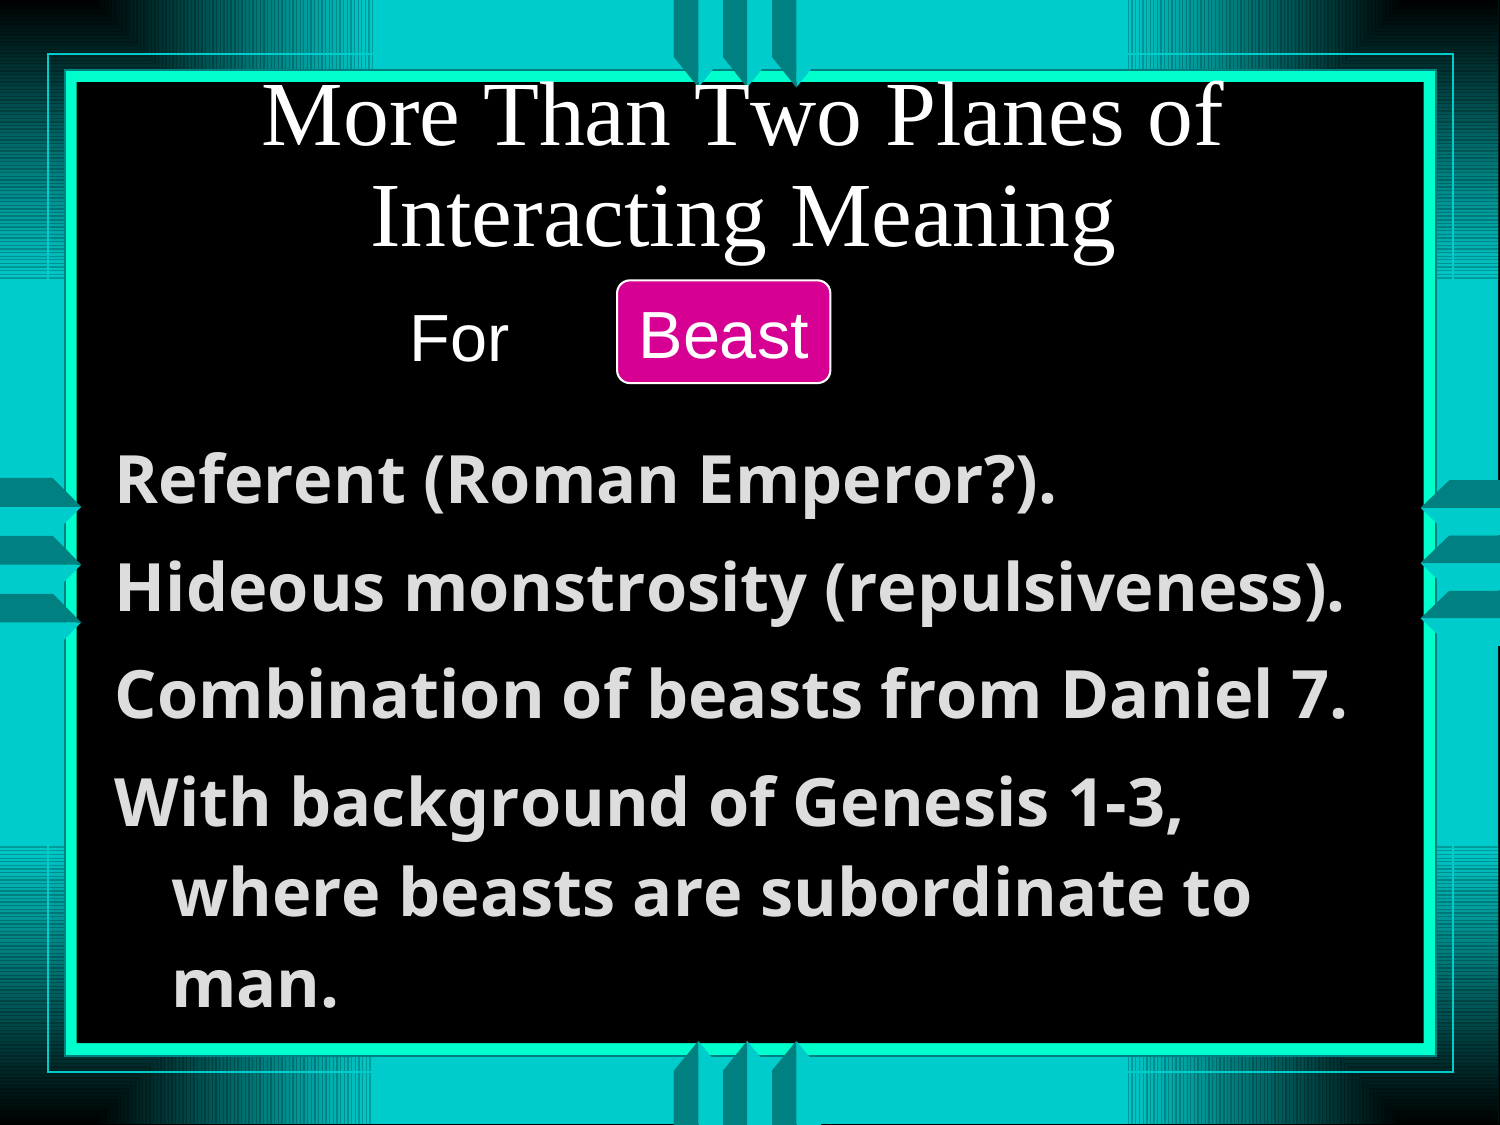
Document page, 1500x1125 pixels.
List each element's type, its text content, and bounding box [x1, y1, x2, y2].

text_box Beast [618, 280, 831, 384]
title More Than Two Planes of Interacting Meaning [99, 56, 1388, 275]
list Referent (Roman Emperor?). Hideous monstrosity (repulsiveness). Combination of beasts from Daniel 7. With background of Genesis 1-3, where beasts are subordinate to man. [99, 425, 1388, 1001]
text_box For [394, 287, 672, 383]
